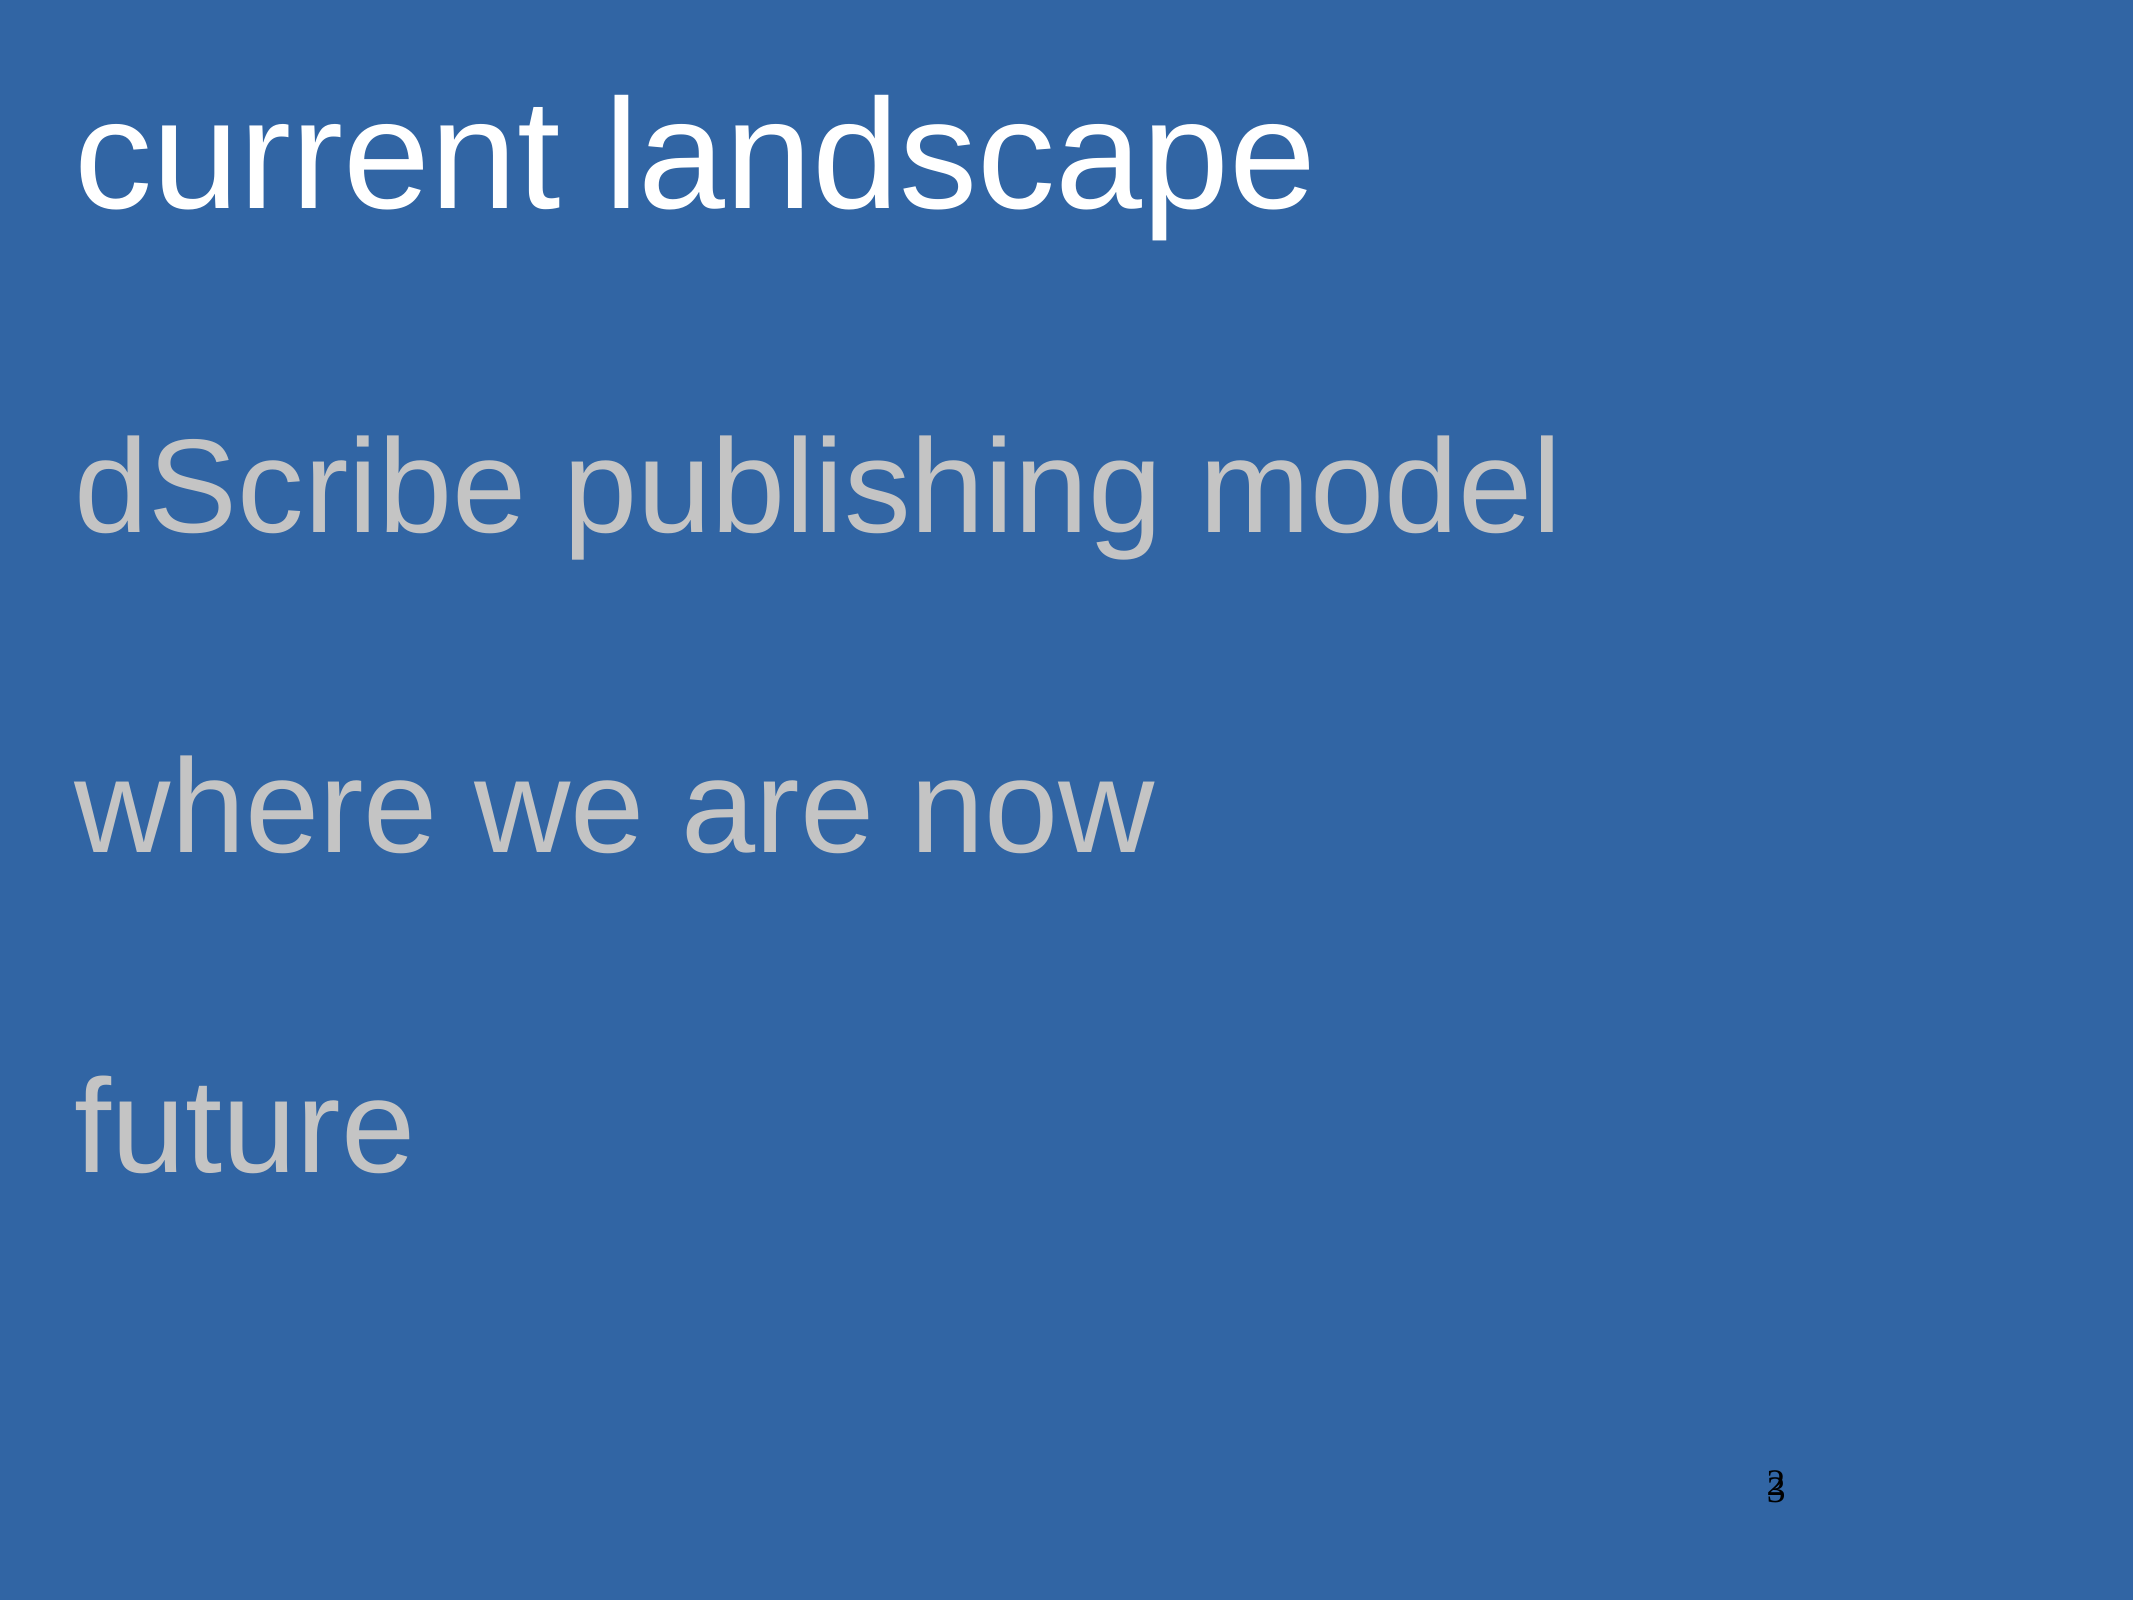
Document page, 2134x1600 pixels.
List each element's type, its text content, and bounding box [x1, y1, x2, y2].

text_box current landscape dScribe publishing model where we are now future [66, 52, 1923, 1155]
text_box 2 [1745, 1457, 1808, 1517]
